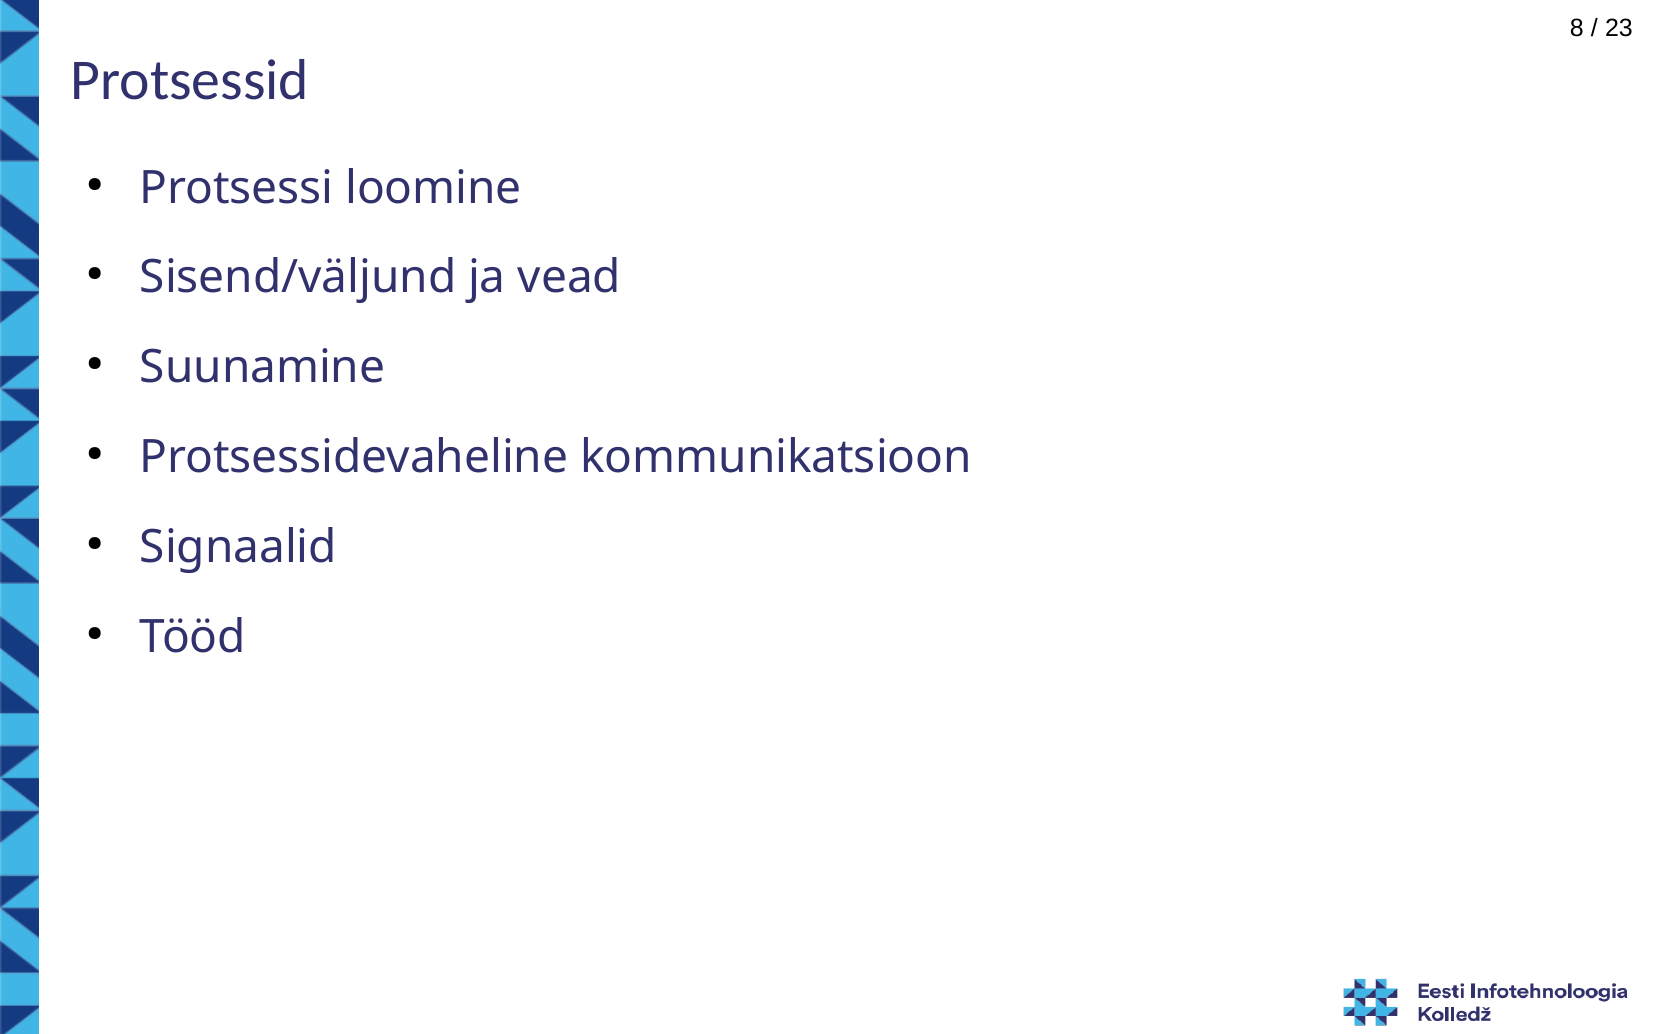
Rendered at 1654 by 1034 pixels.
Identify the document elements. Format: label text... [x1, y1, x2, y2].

list Protsessi loomine Sisend/väljund ja vead Suunamine Protsessidevaheline kommunikatsioon Signaalid Tööd [68, 153, 1630, 957]
title Protsessid [70, 41, 1630, 130]
